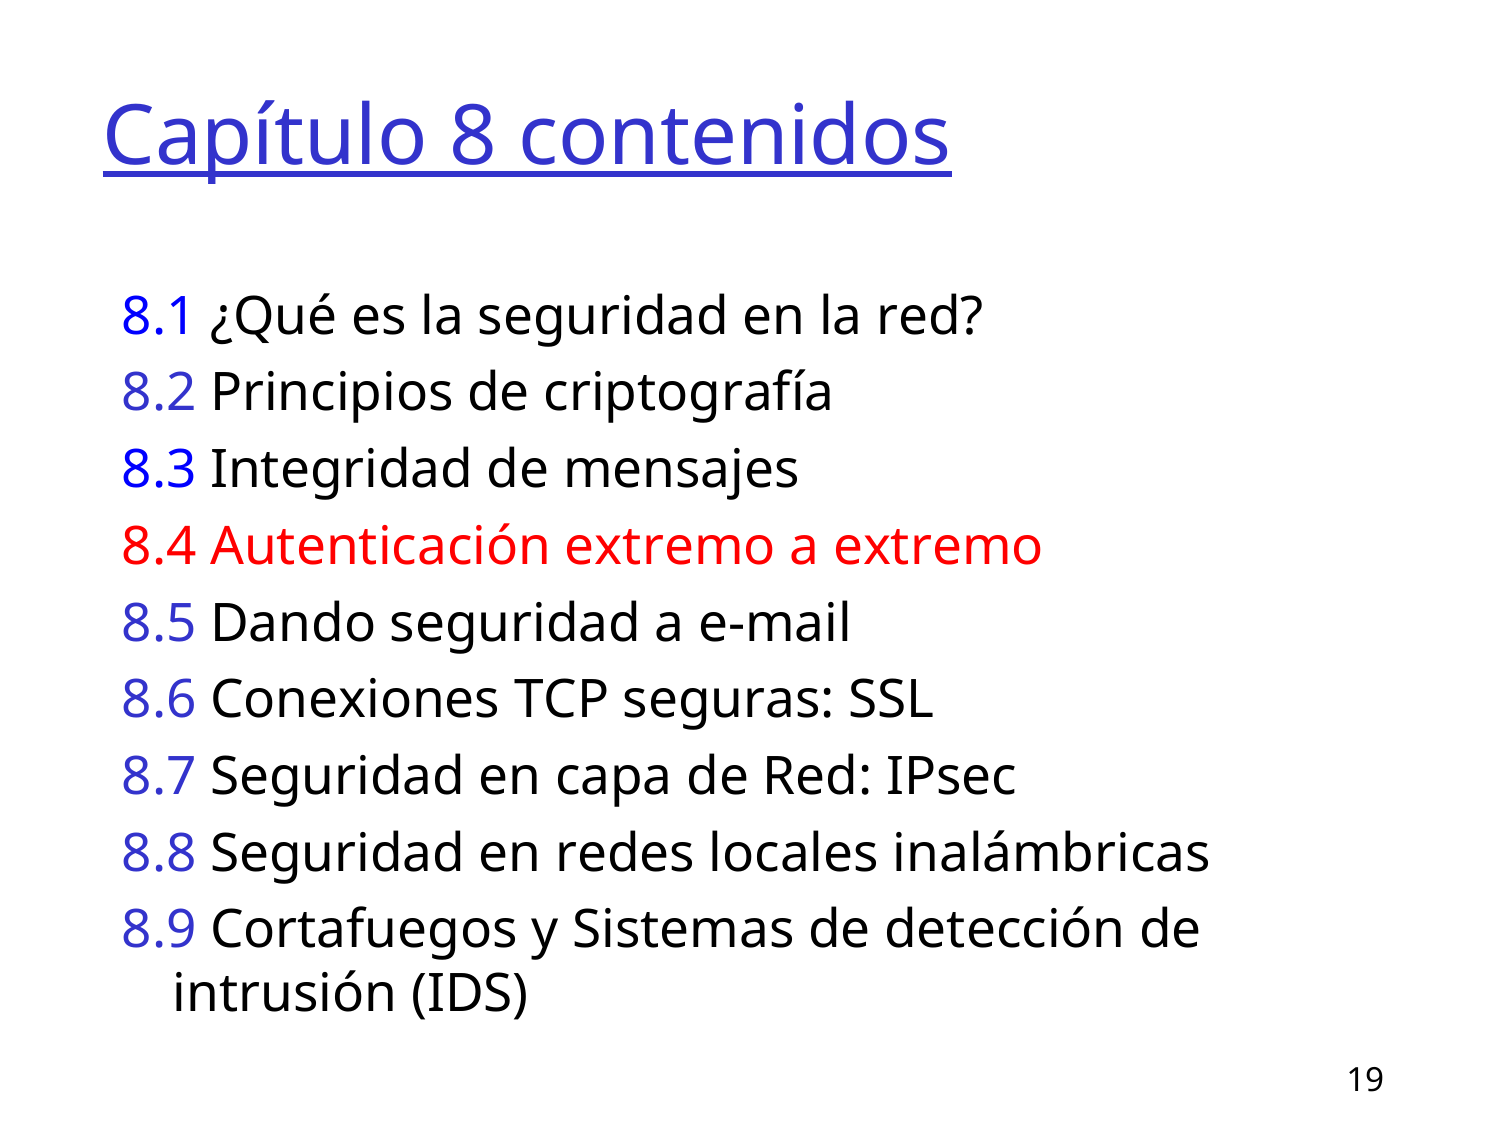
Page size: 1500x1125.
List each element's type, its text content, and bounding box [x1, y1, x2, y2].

list 8.1 ¿Qué es la seguridad en la red? 8.2 Principios de criptografía 8.3 Integridad de mensajes 8.4 Autenticación extremo a extremo 8.5 Dando seguridad a e-mail 8.6 Conexiones TCP seguras: SSL 8.7 Seguridad en capa de Red: IPsec 8.8 Seguridad en redes locales inalámbricas 8.9 Cortafuegos y Sistemas de detección de intrusión (IDS) [106, 273, 1382, 1037]
title Capítulo 8 contenidos [87, 37, 1363, 225]
